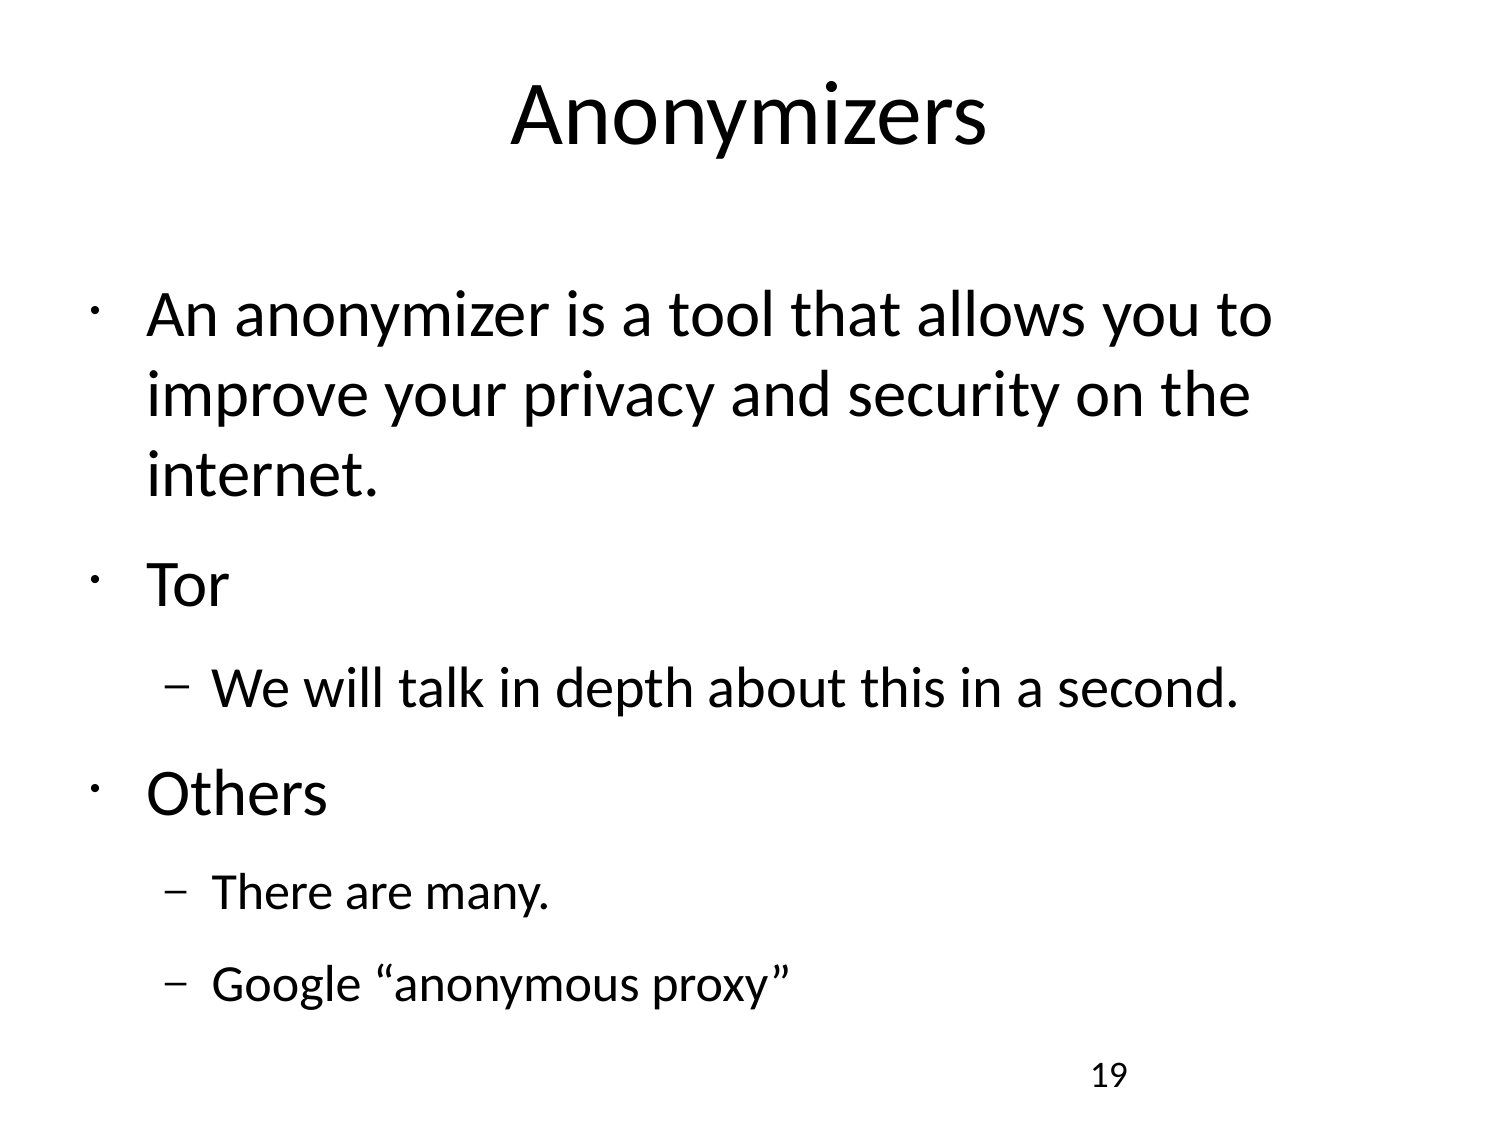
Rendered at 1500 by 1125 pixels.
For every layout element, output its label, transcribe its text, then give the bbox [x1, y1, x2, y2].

slide_number <number> [1074, 1042, 1425, 1103]
title Anonymizers [75, 45, 1425, 233]
list An anonymizer is a tool that allows you to improve your privacy and security on the internet. Tor We will talk in depth about this in a second. Others There are many. Google “anonymous proxy” [75, 262, 1425, 1005]
